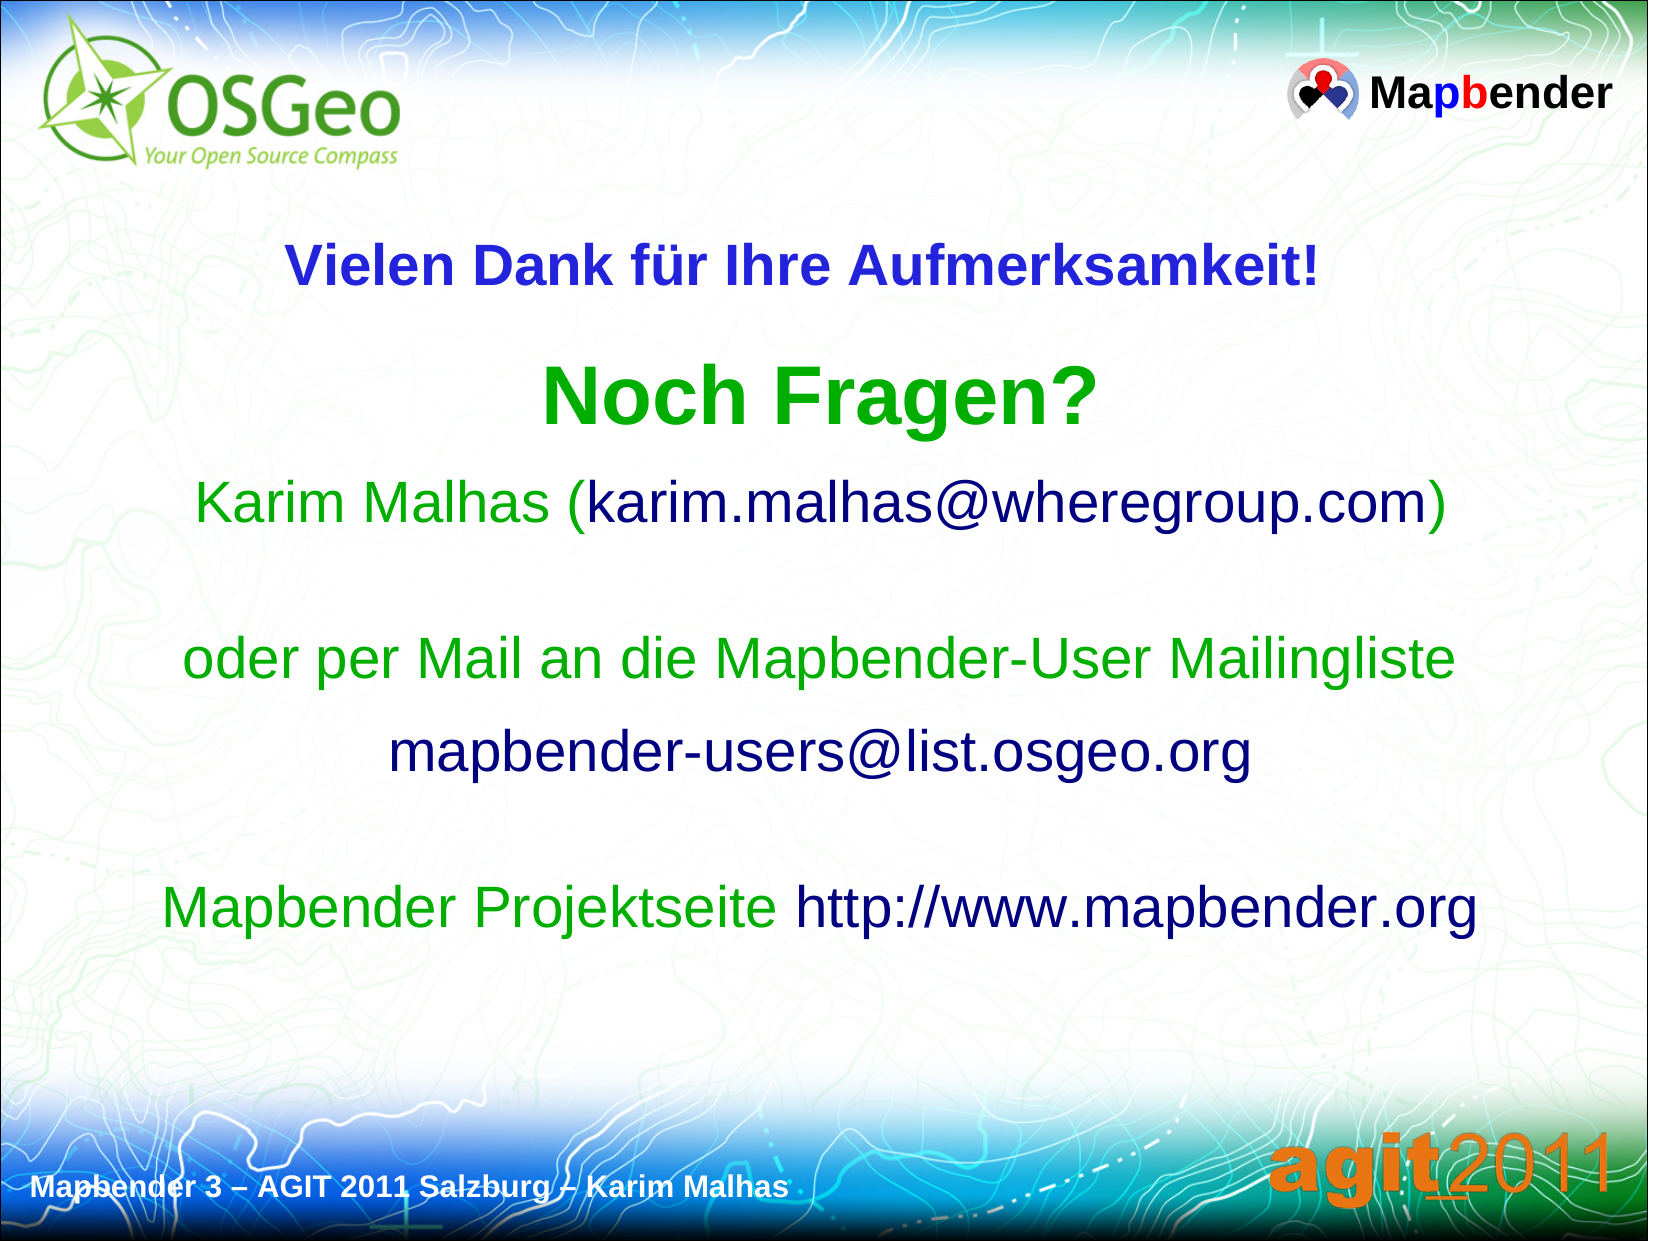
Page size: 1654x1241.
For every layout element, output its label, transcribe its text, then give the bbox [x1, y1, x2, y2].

list Noch Fragen? Karim Malhas (karim.malhas@wheregroup.com) oder per Mail an die Mapbender-User Mailingliste mapbender-users@list.osgeo.org Mapbender Projektseite http://www.mapbender.org [76, 349, 1565, 1182]
picture [1, 1, 1647, 1240]
title Vielen Dank für Ihre Aufmerksamkeit! [59, 177, 1548, 353]
